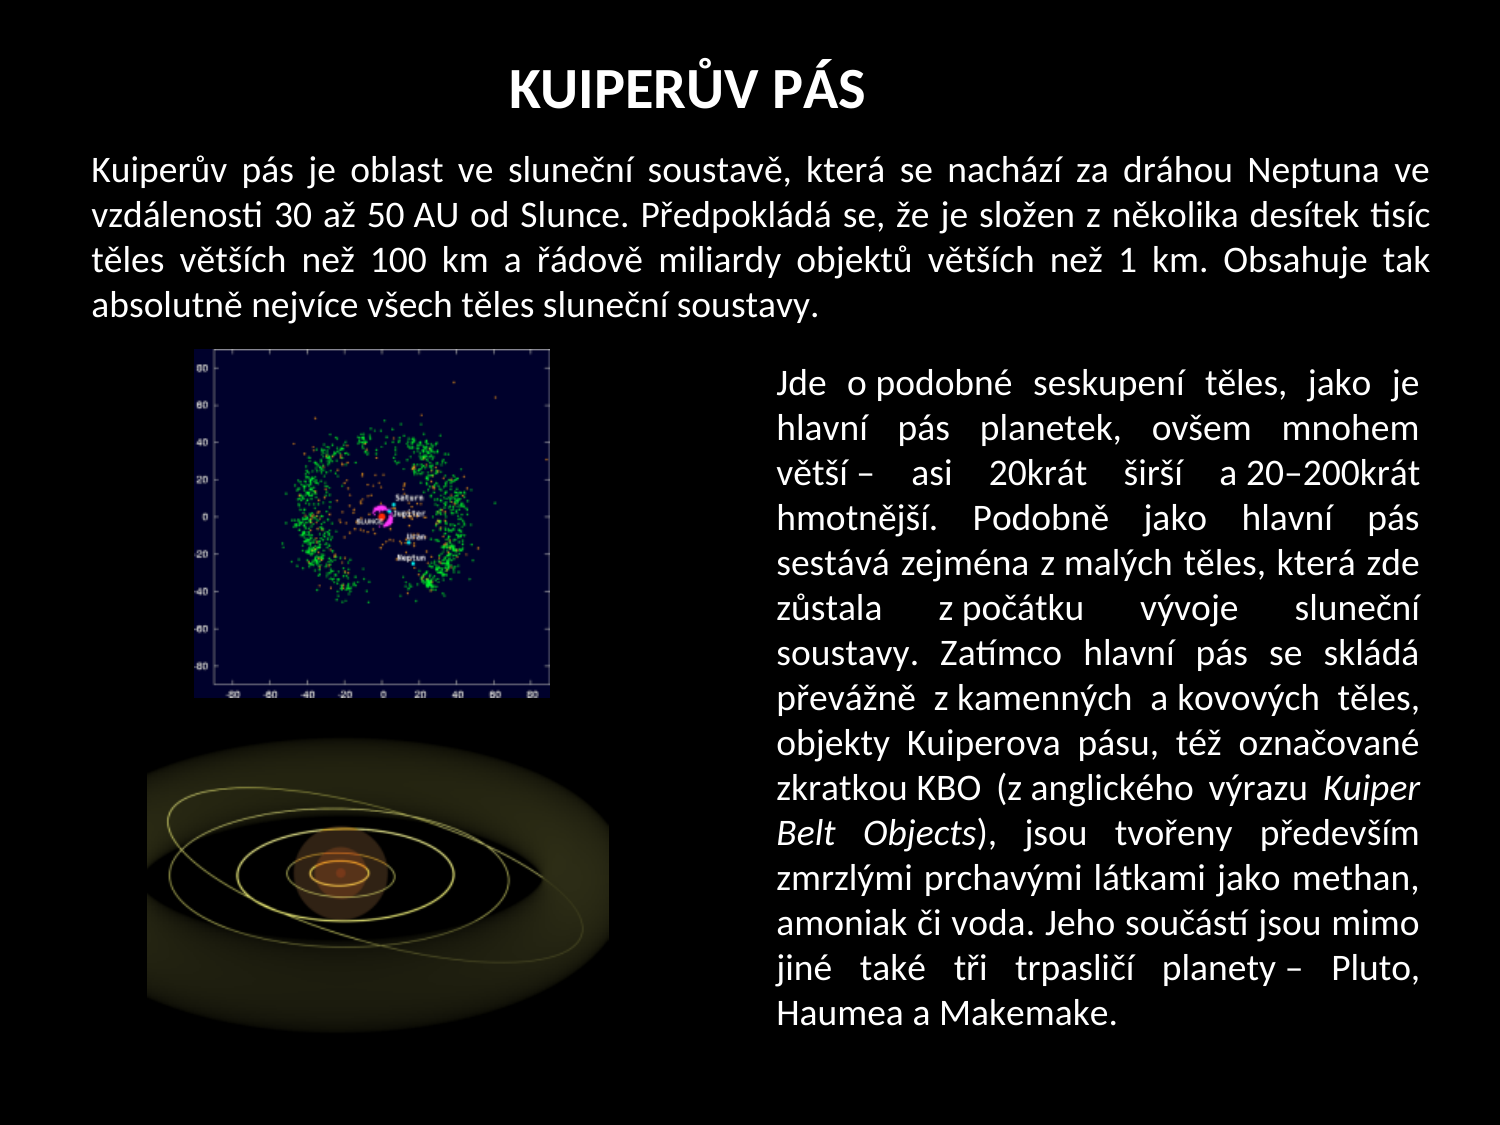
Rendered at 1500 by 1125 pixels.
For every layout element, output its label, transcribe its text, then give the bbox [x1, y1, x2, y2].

text_box Jde o podobné seskupení těles, jako je hlavní pás planetek, ovšem mnohem větší – asi 20krát širší a 20–200krát hmotnější. Podobně jako hlavní pás sestává zejména z malých těles, která zde zůstala z počátku vývoje sluneční soustavy. Zatímco hlavní pás se skládá převážně z kamenných a kovových těles, objekty Kuiperova pásu, též označované zkratkou KBO (z anglického výrazu Kuiper Belt Objects), jsou tvořeny především zmrzlými prchavými látkami jako methan, amoniak či voda. Jeho součástí jsou mimo jiné také tři trpasličí planety – Pluto, Haumea a Makemake. [761, 349, 1436, 1041]
picture [147, 704, 609, 1050]
text_box Kuiperův pás je oblast ve sluneční soustavě, která se nachází za dráhou Neptuna ve vzdálenosti 30 až 50 AU od Slunce. Předpokládá se, že je složen z několika desítek tisíc těles větších než 100 km a řádově miliardy objektů větších než 1 km. Obsahuje tak absolutně nejvíce všech těles sluneční soustavy. [76, 137, 1447, 333]
text_box KUIPERŮV PÁS [494, 42, 882, 129]
picture [194, 349, 550, 698]
